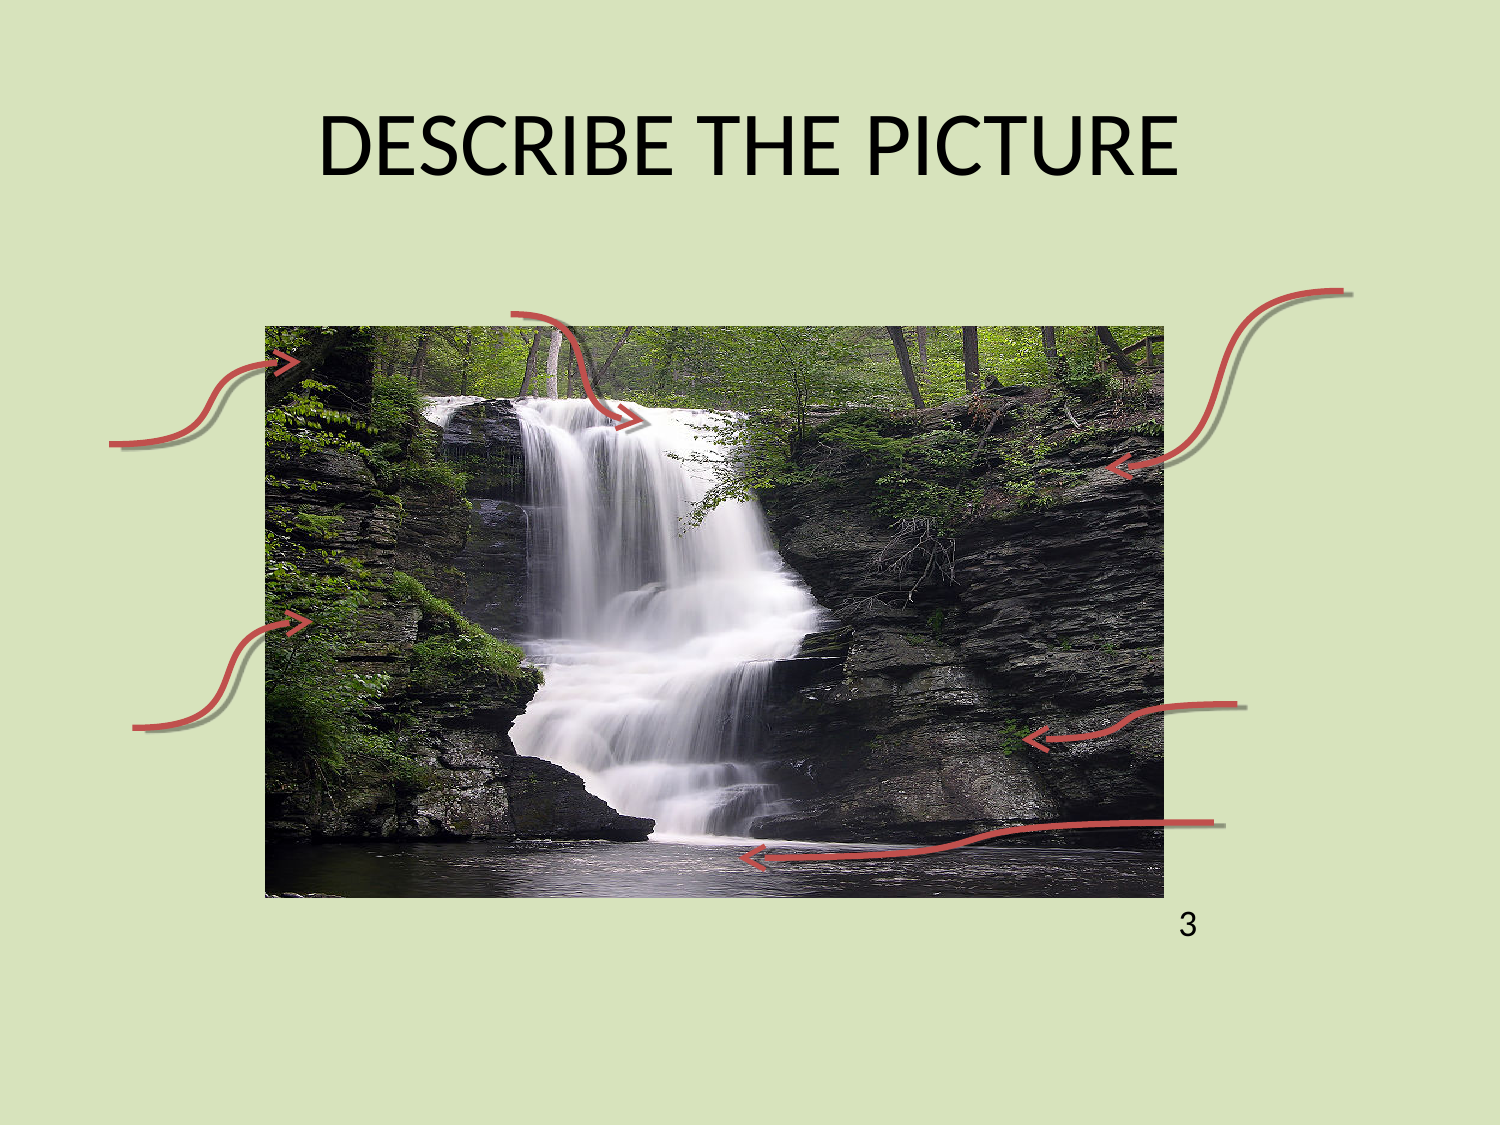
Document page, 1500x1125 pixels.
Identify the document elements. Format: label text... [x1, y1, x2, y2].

title DESCRIBE THE PICTURE [75, 45, 1426, 233]
text_box 3 [1163, 891, 1500, 953]
text_box [265, 326, 1164, 898]
